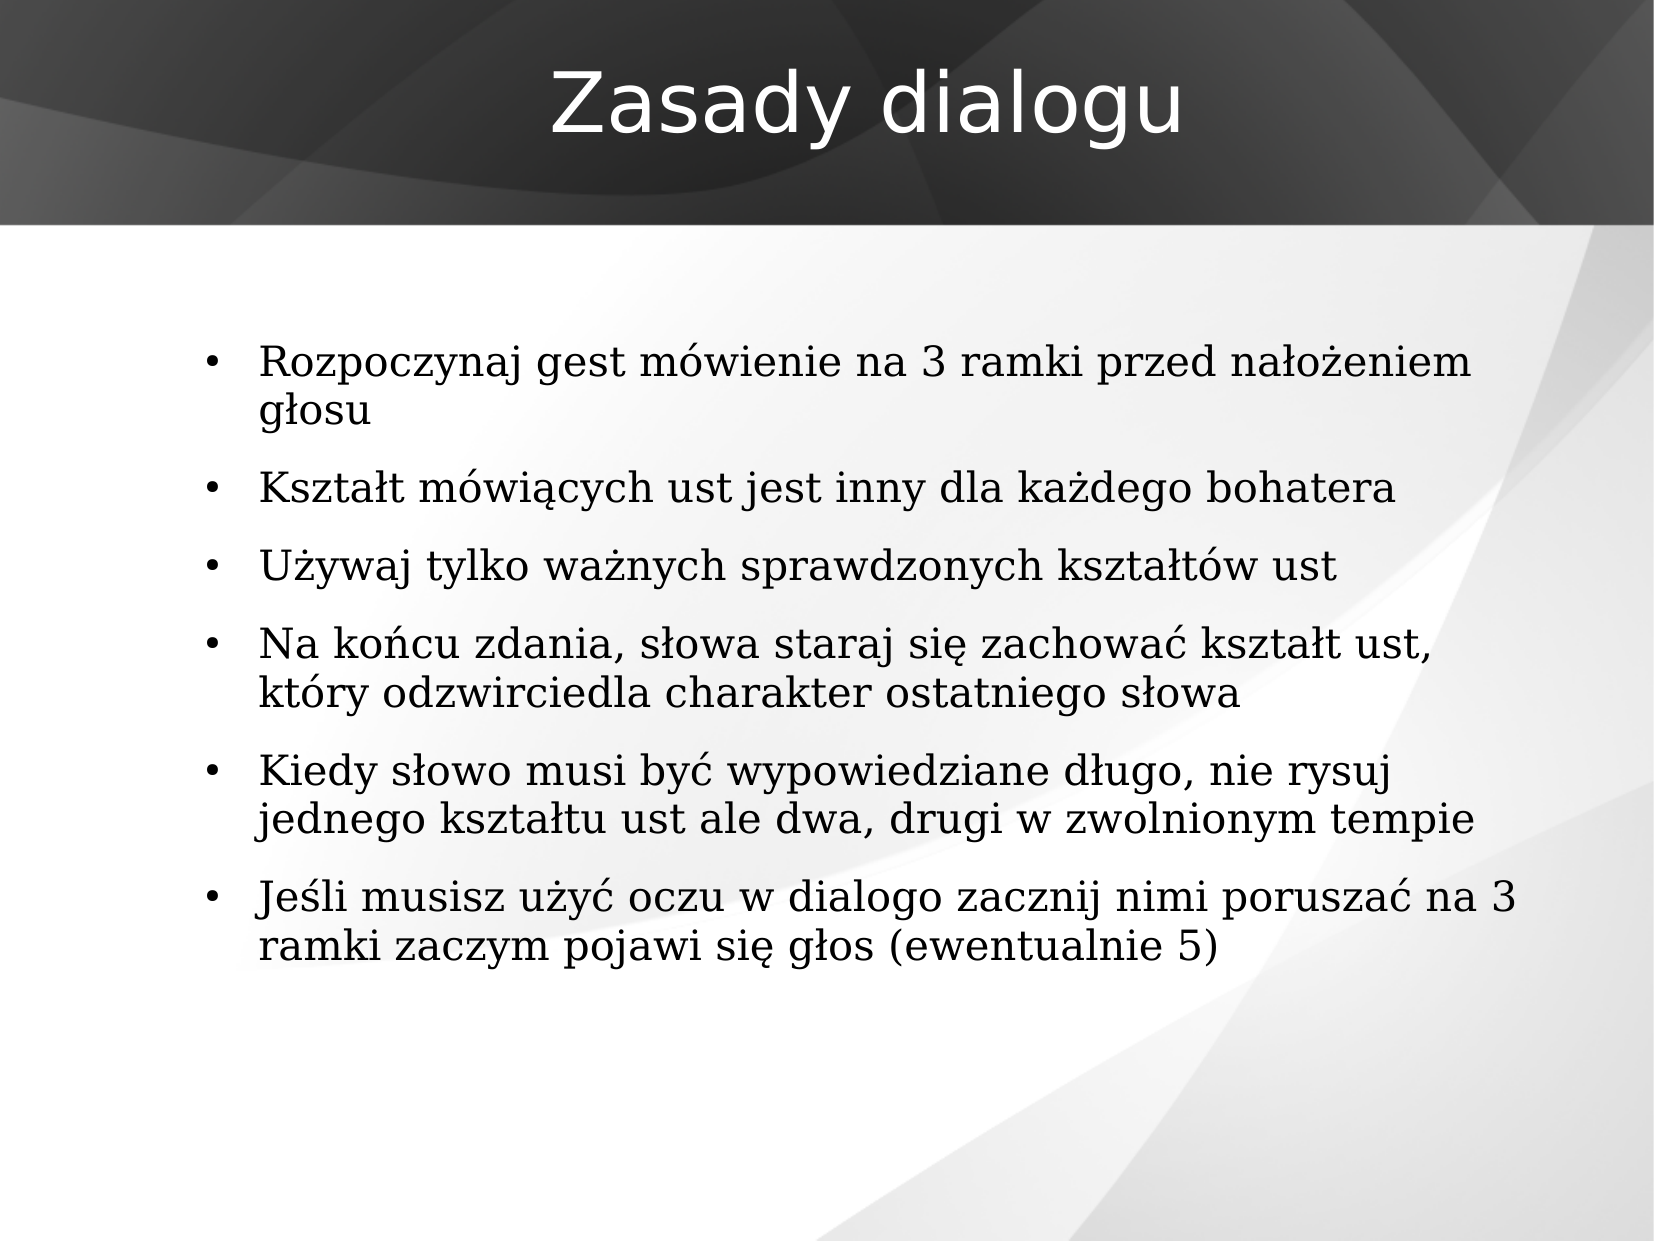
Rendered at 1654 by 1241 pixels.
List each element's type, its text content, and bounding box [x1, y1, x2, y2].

picture [0, 0, 1654, 1241]
title Zasady dialogu [124, 0, 1613, 208]
list Rozpoczynaj gest mówienie na 3 ramki przed nałożeniem głosu Kształt mówiących ust jest inny dla każdego bohatera Używaj tylko ważnych sprawdzonych kształtów ust Na końcu zdania, słowa staraj się zachować kształt ust, który odzwirciedla charakter ostatniego słowa Kiedy słowo musi być wypowiedziane długo, nie rysuj jednego kształtu ust ale dwa, drugi w zwolnionym tempie Jeśli musisz użyć oczu w dialogo zacznij nimi poruszać na 3 ramki zaczym pojawi się głos (ewentualnie 5) [187, 337, 1538, 1013]
